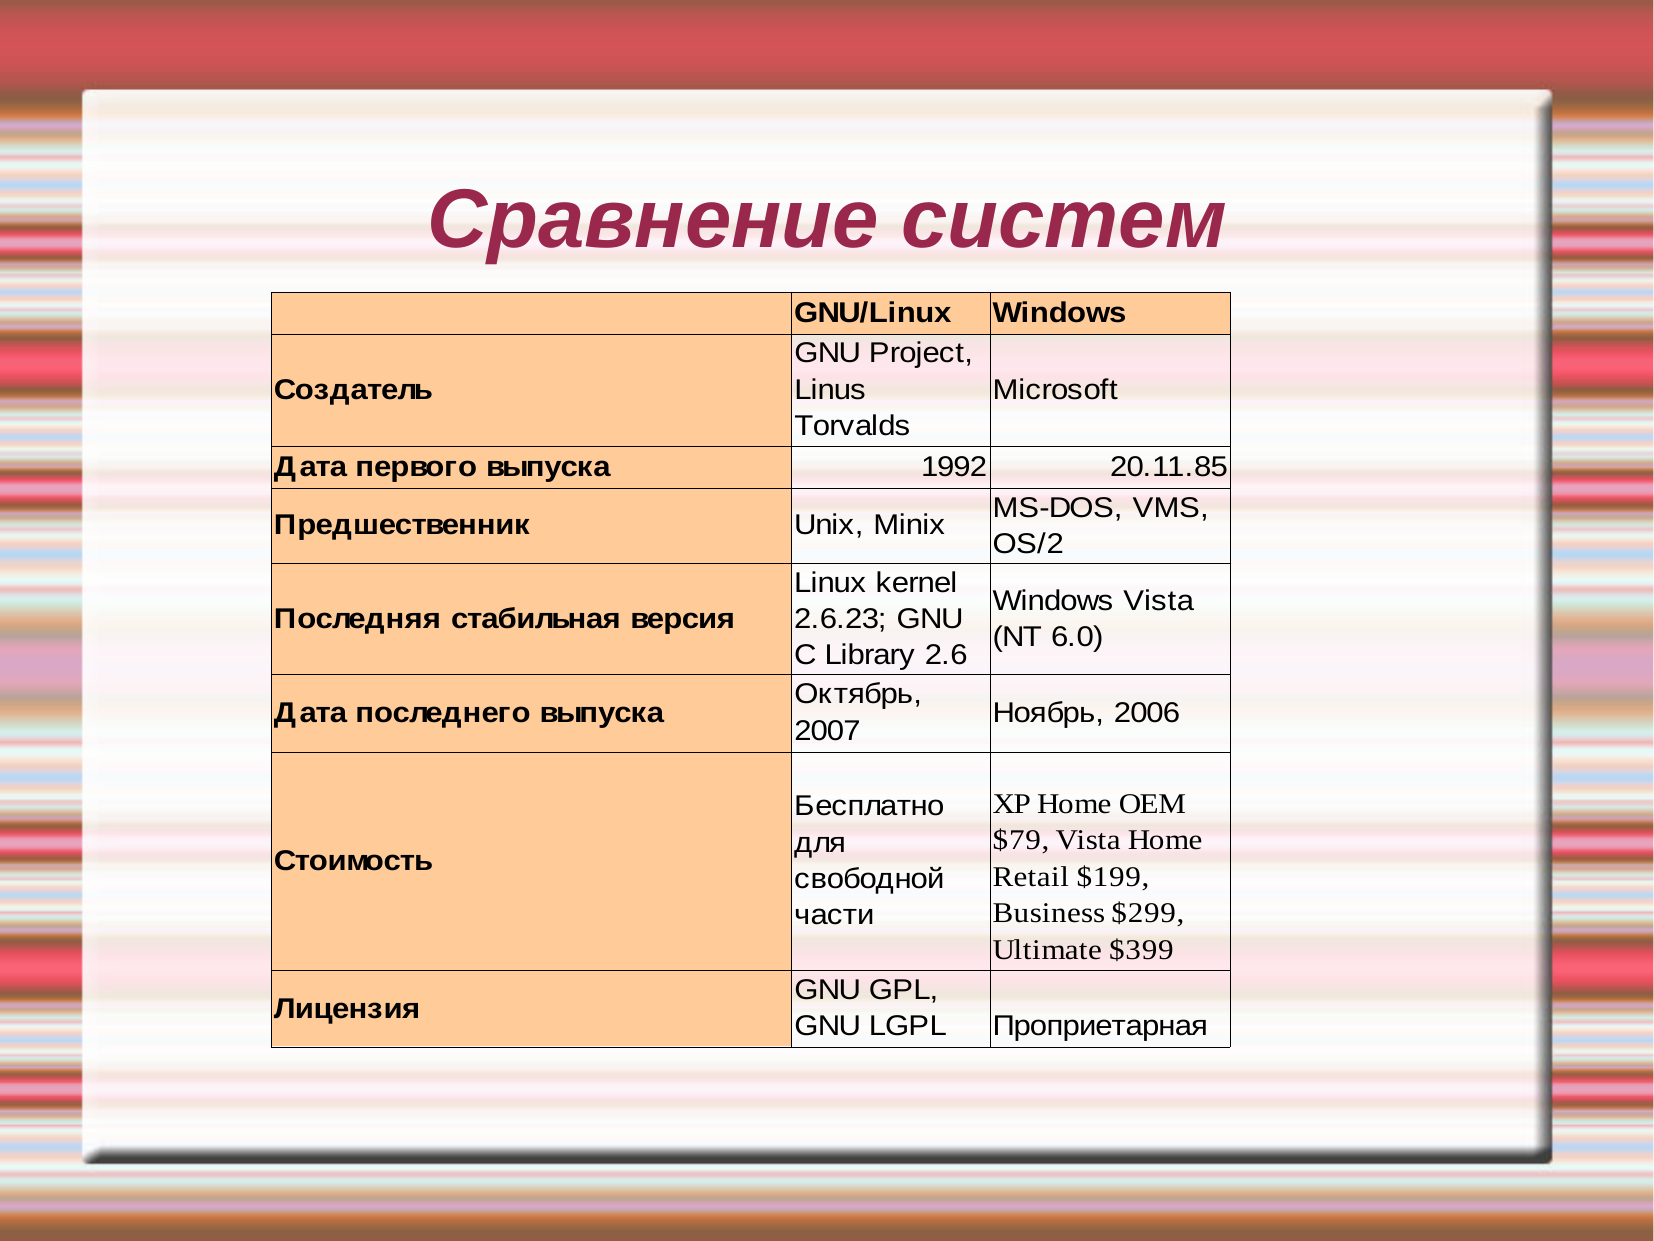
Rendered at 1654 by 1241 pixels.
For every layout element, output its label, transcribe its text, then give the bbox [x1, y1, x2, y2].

picture [0, 0, 1654, 1241]
chart [270, 291, 1432, 1050]
title Сравнение систем [121, 114, 1534, 322]
